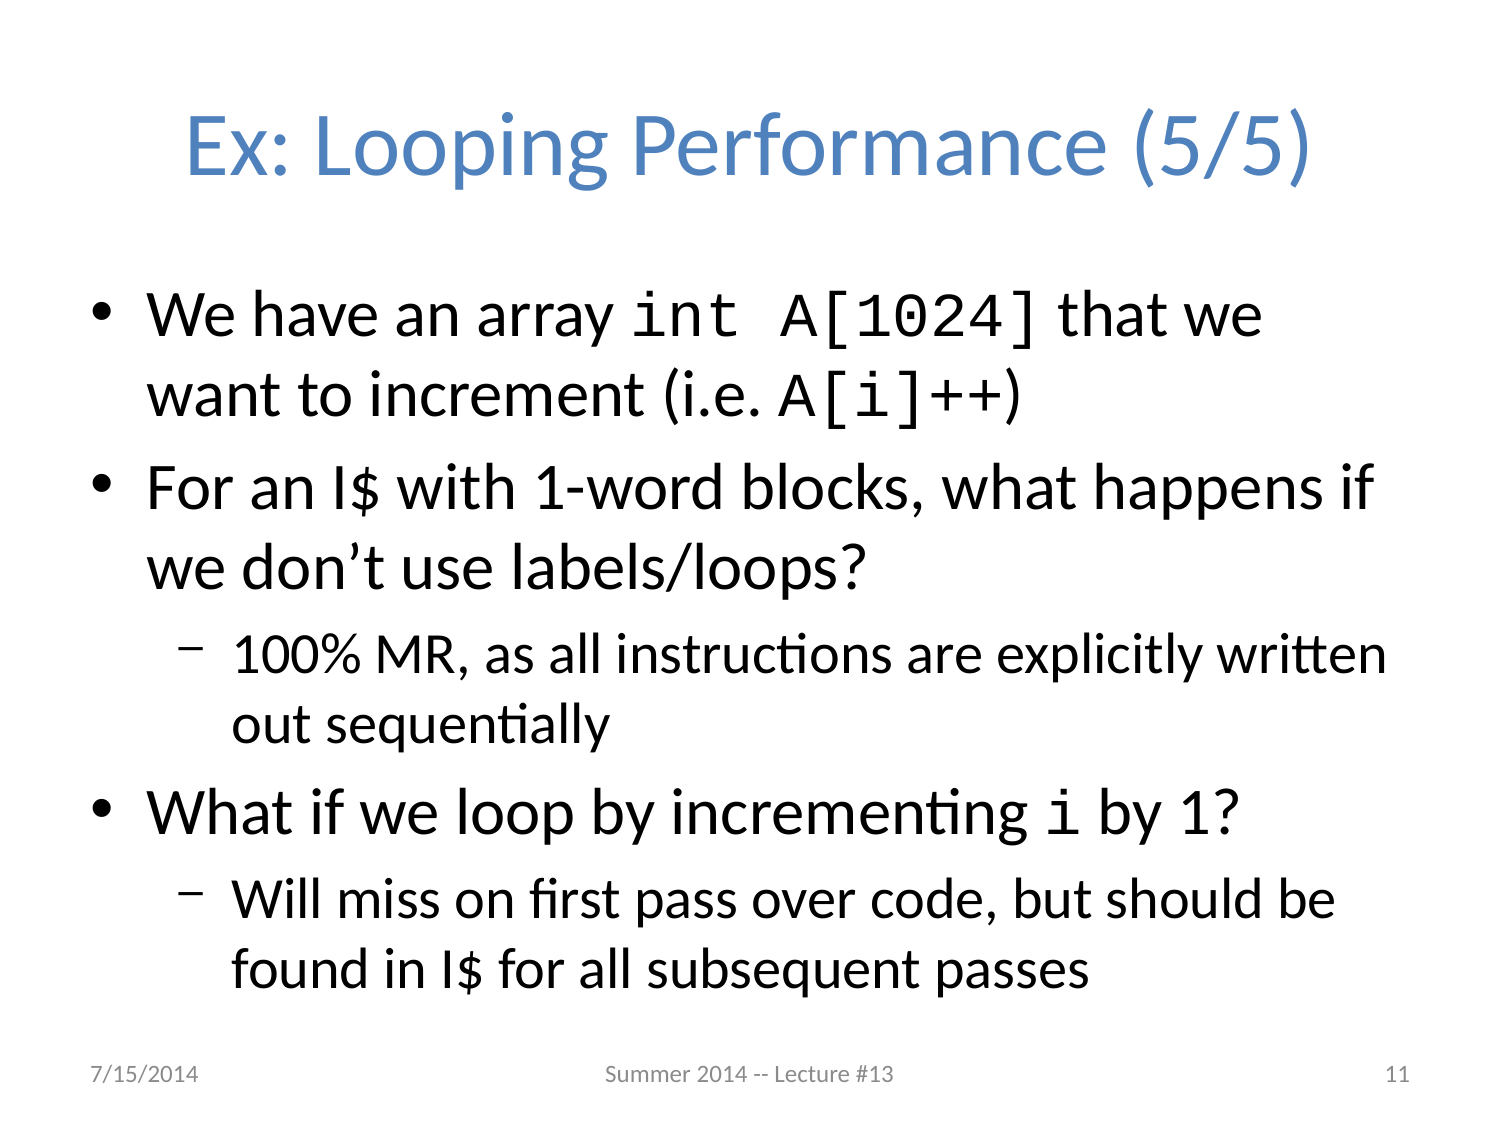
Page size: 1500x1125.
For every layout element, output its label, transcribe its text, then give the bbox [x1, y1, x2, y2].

slide_number <number> [1074, 1042, 1425, 1103]
title Ex: Looping Performance (5/5) [75, 45, 1425, 233]
list We have an array int A[1024] that we want to increment (i.e. A[i]++) For an I$ with 1-word blocks, what happens if we don’t use labels/loops? 100% MR, as all instructions are explicitly written out sequentially What if we loop by incrementing i by 1? Will miss on first pass over code, but should be found in I$ for all subsequent passes [75, 262, 1425, 1073]
slide_number 7/15/2014 [75, 1042, 425, 1103]
footer Summer 2014 -- Lecture #13 [512, 1042, 988, 1103]
